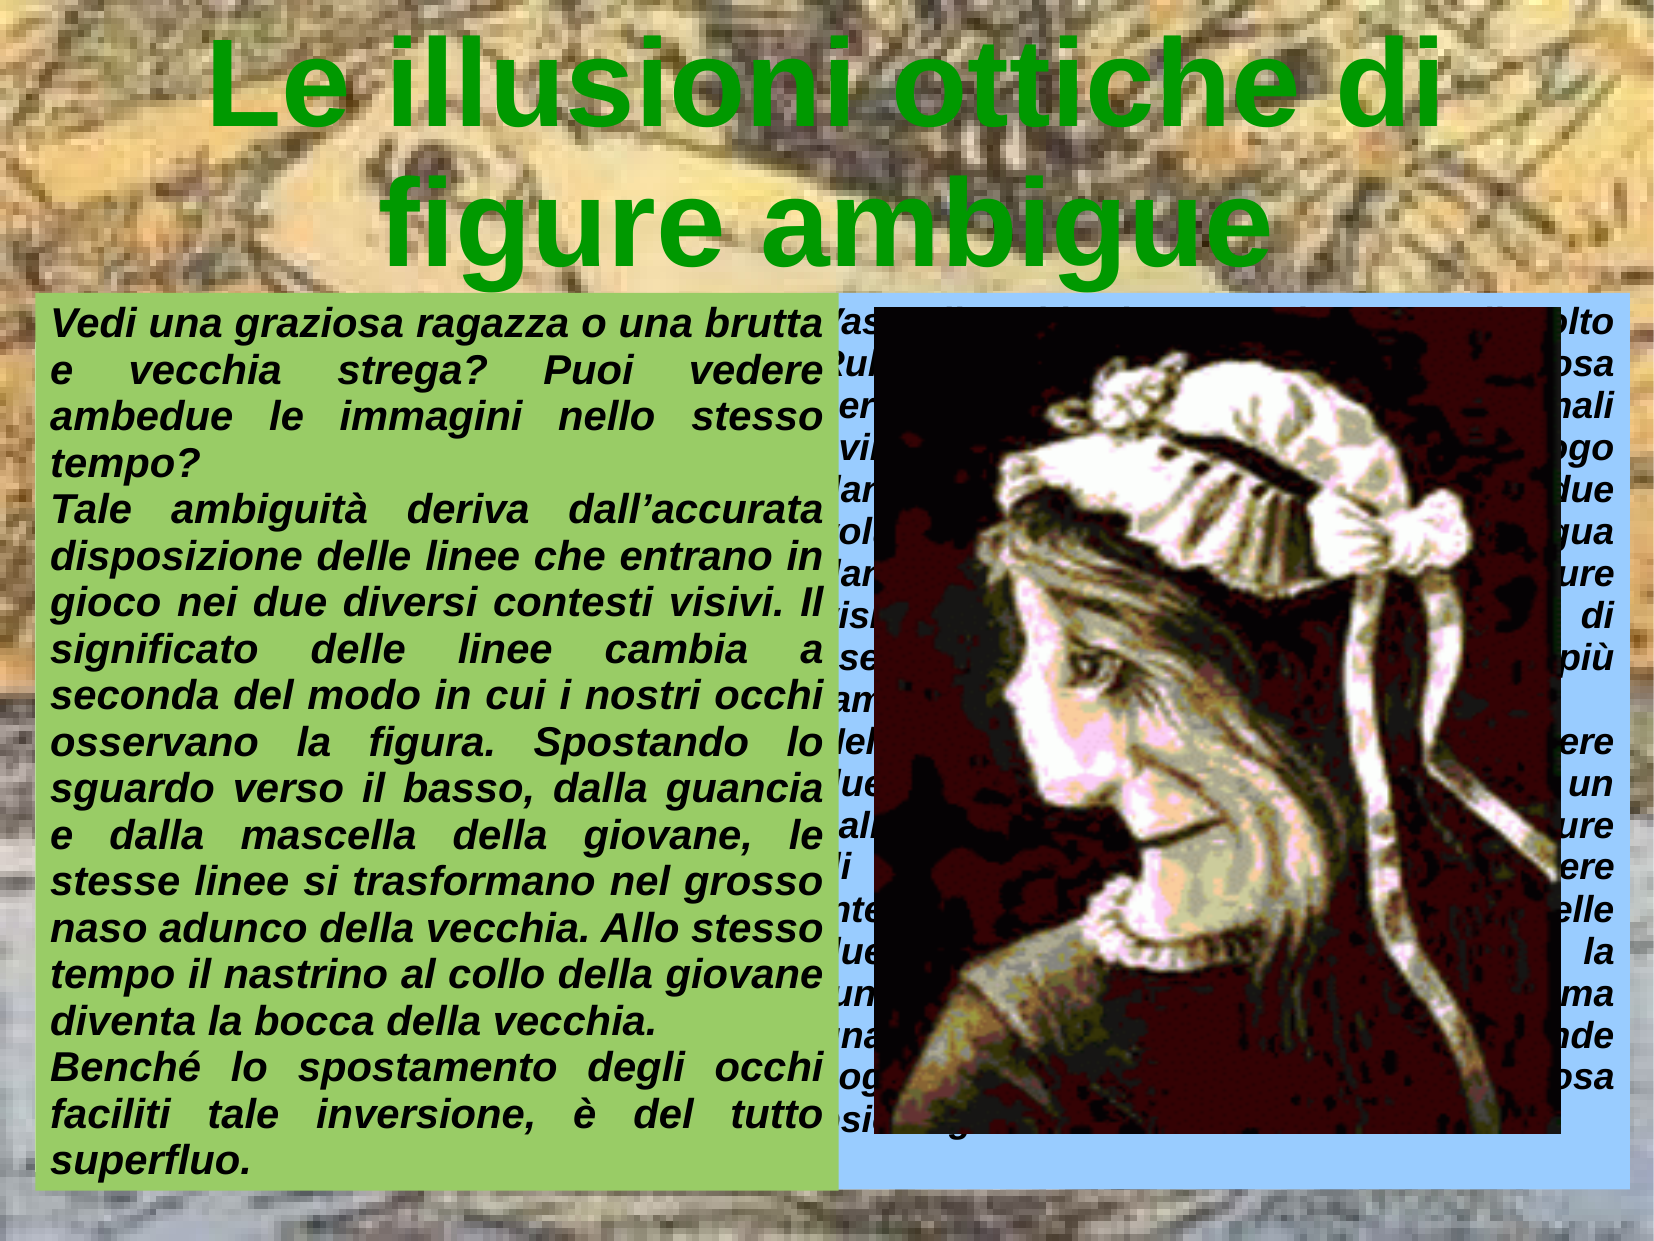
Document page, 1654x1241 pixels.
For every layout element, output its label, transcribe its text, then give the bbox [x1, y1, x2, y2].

text_box Vaso di Rubin (noto anche come il volto Rubin o la figura-sfondo vaso) è una famosa serie di ambigue figure bidimensionali sviluppate intorno al 1915 dallo psicologo danese Edgar Rubin . Rubin raccolse in due volumi alcuni esempi di figure, in lingua danese Synsoplevede figurer (“Figure visive”); Egli incluse un certo numero di esempi, ma quello che è diventato il più famoso è certamente quello del vaso. Nel vaso di Rubin si possono distinguere due profili neri su sfondo bianco, oppure un calice bianco su sfondo nero. Tutte le figure di questo tipo possono sempre essere interpretate in due modi: una figura delle due viene focalizzata, l’ altra assume la funzione di sfondo. Se si focalizza prima una figura piuttosto che un’ altra dipende soggetto a soggetto, è una cosa psicologica. [839, 292, 1630, 1190]
picture [0, 0, 1654, 1241]
text_box Vedi una graziosa ragazza o una brutta e vecchia strega? Puoi vedere ambedue le immagini nello stesso tempo? Tale ambiguità deriva dall’accurata disposizione delle linee che entrano in gioco nei due diversi contesti visivi. Il significato delle linee cambia a seconda del modo in cui i nostri occhi osservano la figura. Spostando lo sguardo verso il basso, dalla guancia e dalla mascella della giovane, le stesse linee si trasformano nel grosso naso adunco della vecchia. Allo stesso tempo il nastrino al collo della giovane diventa la bocca della vecchia. Benché lo spostamento degli occhi faciliti tale inversione, è del tutto superfluo. [35, 292, 839, 1191]
title Le illusioni ottiche di figure ambigue [82, 13, 1571, 292]
